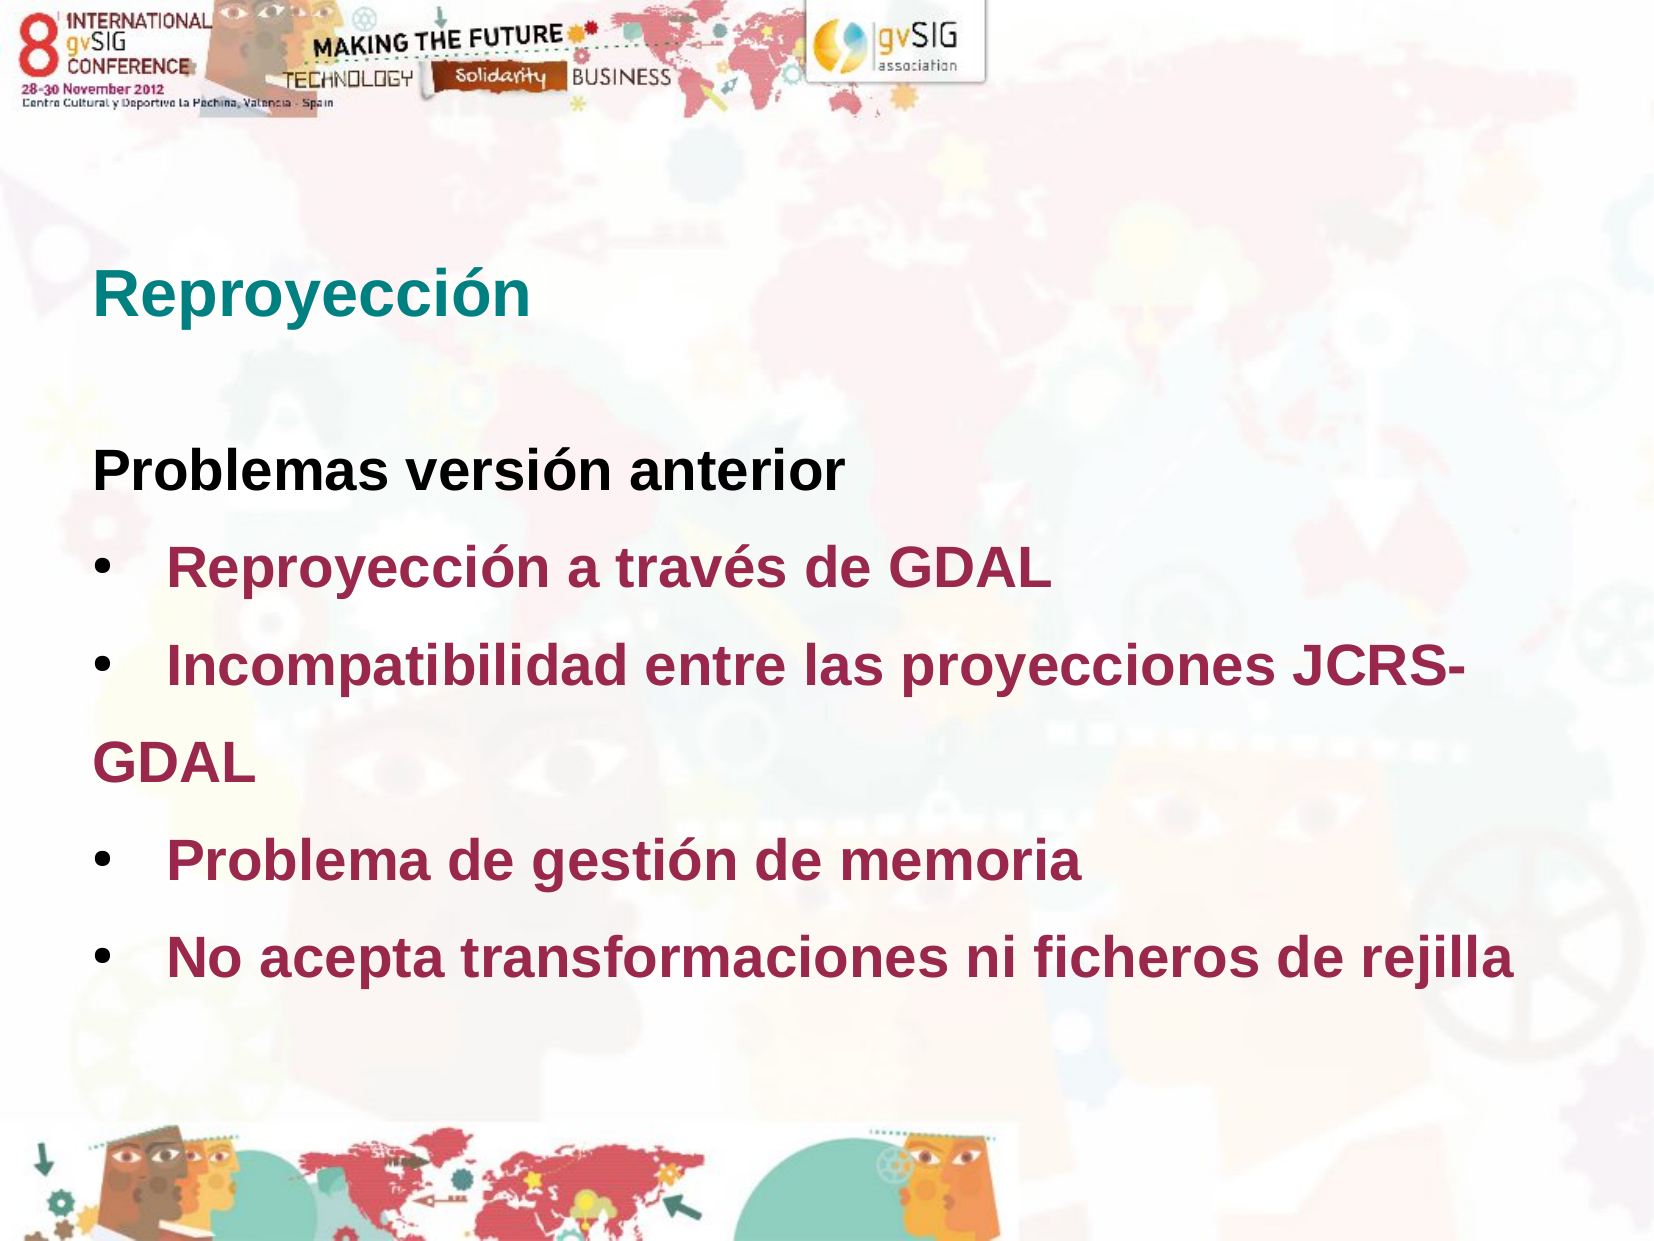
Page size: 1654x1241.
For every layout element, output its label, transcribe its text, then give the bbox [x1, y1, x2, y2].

picture [0, 0, 1654, 1241]
subtitle Reproyección Problemas versión anterior Reproyección a través de GDAL Incompatibilidad entre las proyecciones JCRS-GDAL Problema de gestión de memoria No acepta transformaciones ni ficheros de rejilla [92, 159, 1548, 1152]
